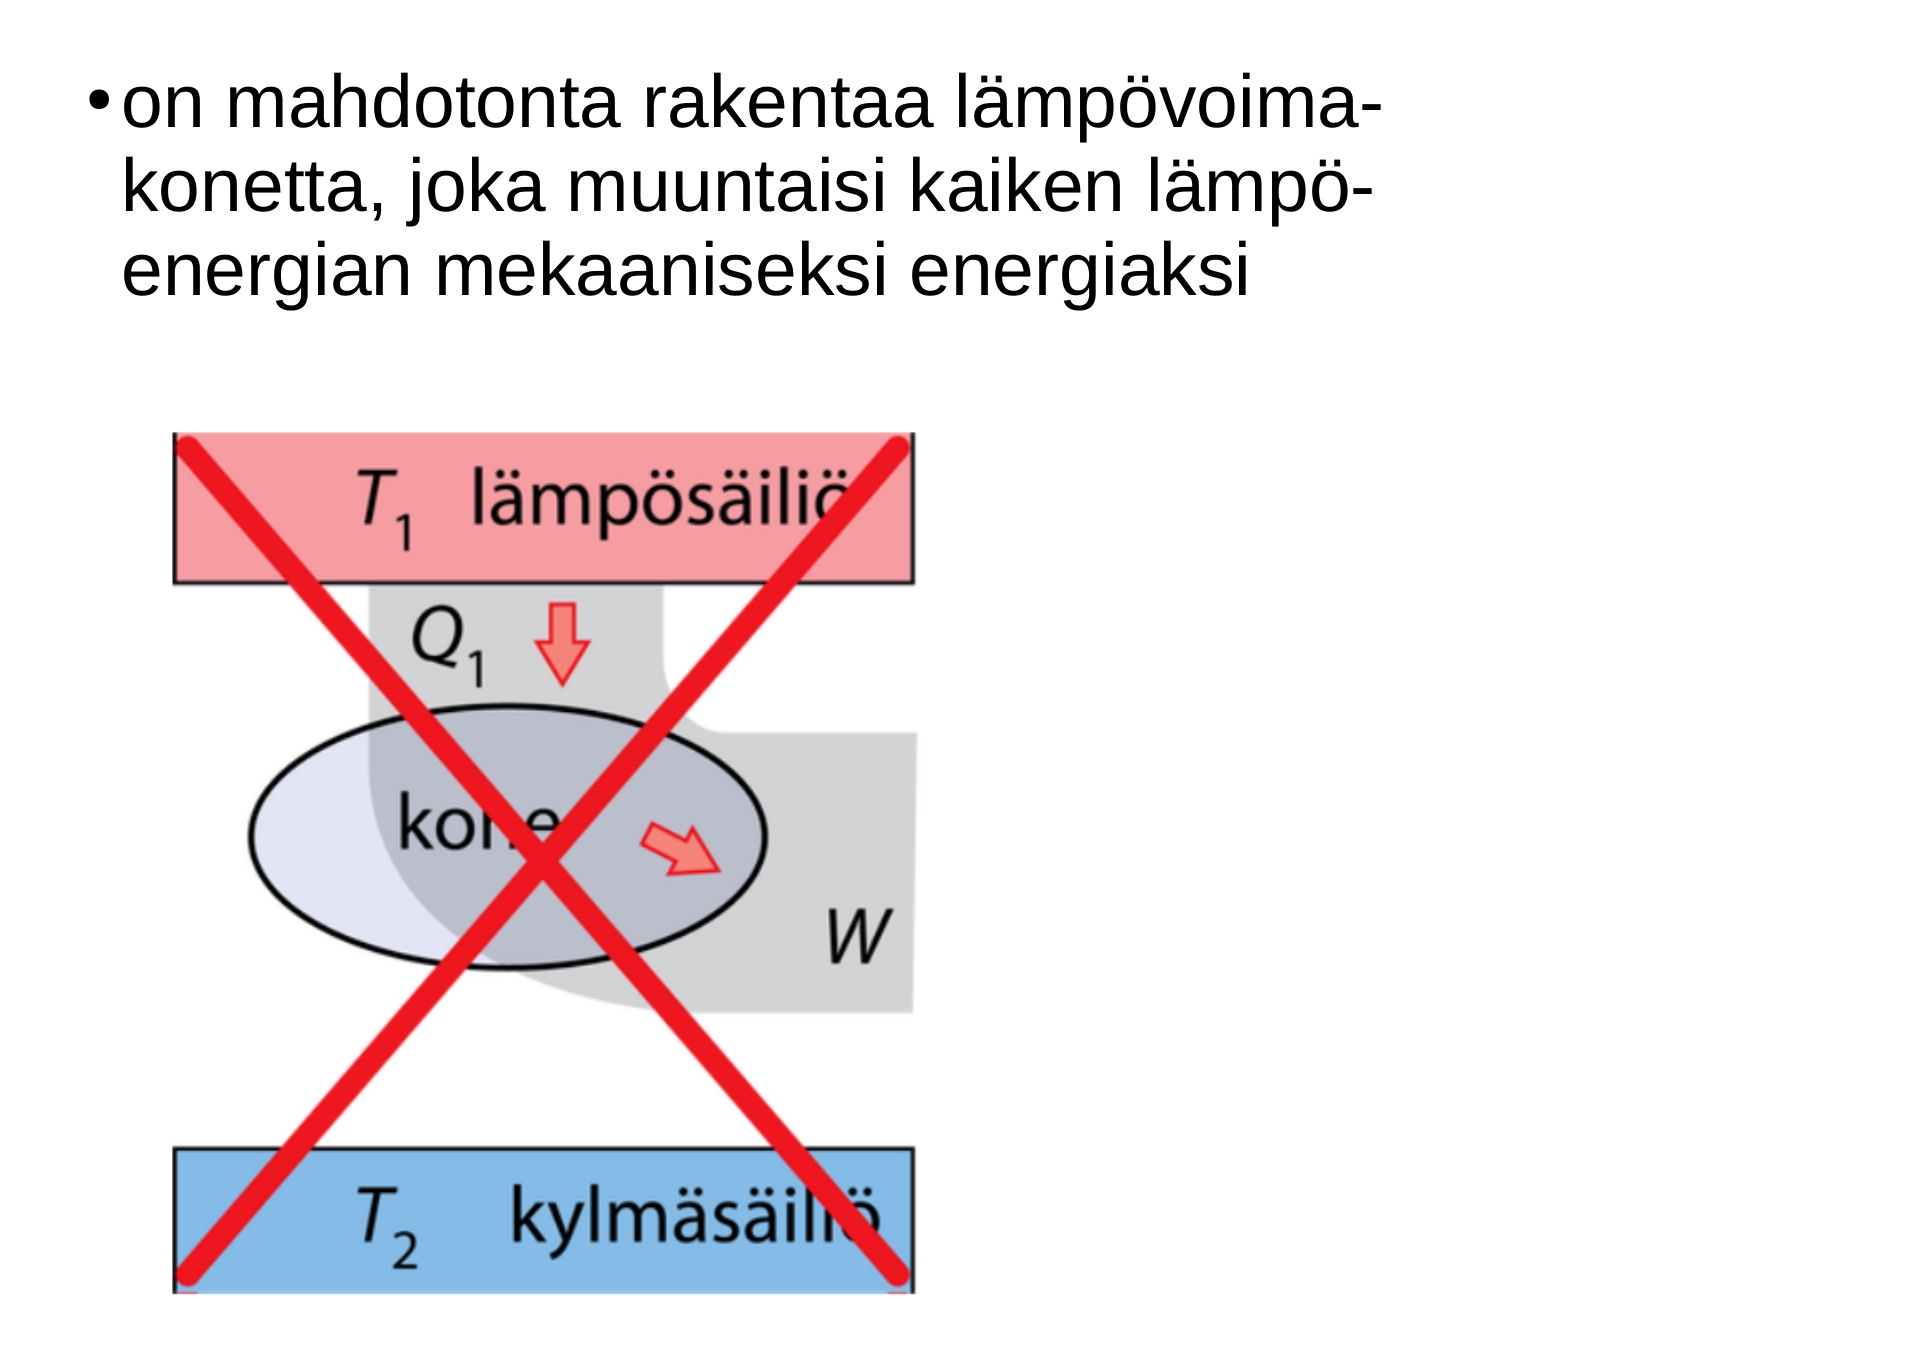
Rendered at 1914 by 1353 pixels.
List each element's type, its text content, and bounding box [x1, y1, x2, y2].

text_box on mahdotonta rakentaa lämpövoima-konetta, joka muuntaisi kaiken lämpö-energian mekaaniseksi energiaksi [71, 52, 1607, 319]
picture [151, 401, 934, 1312]
